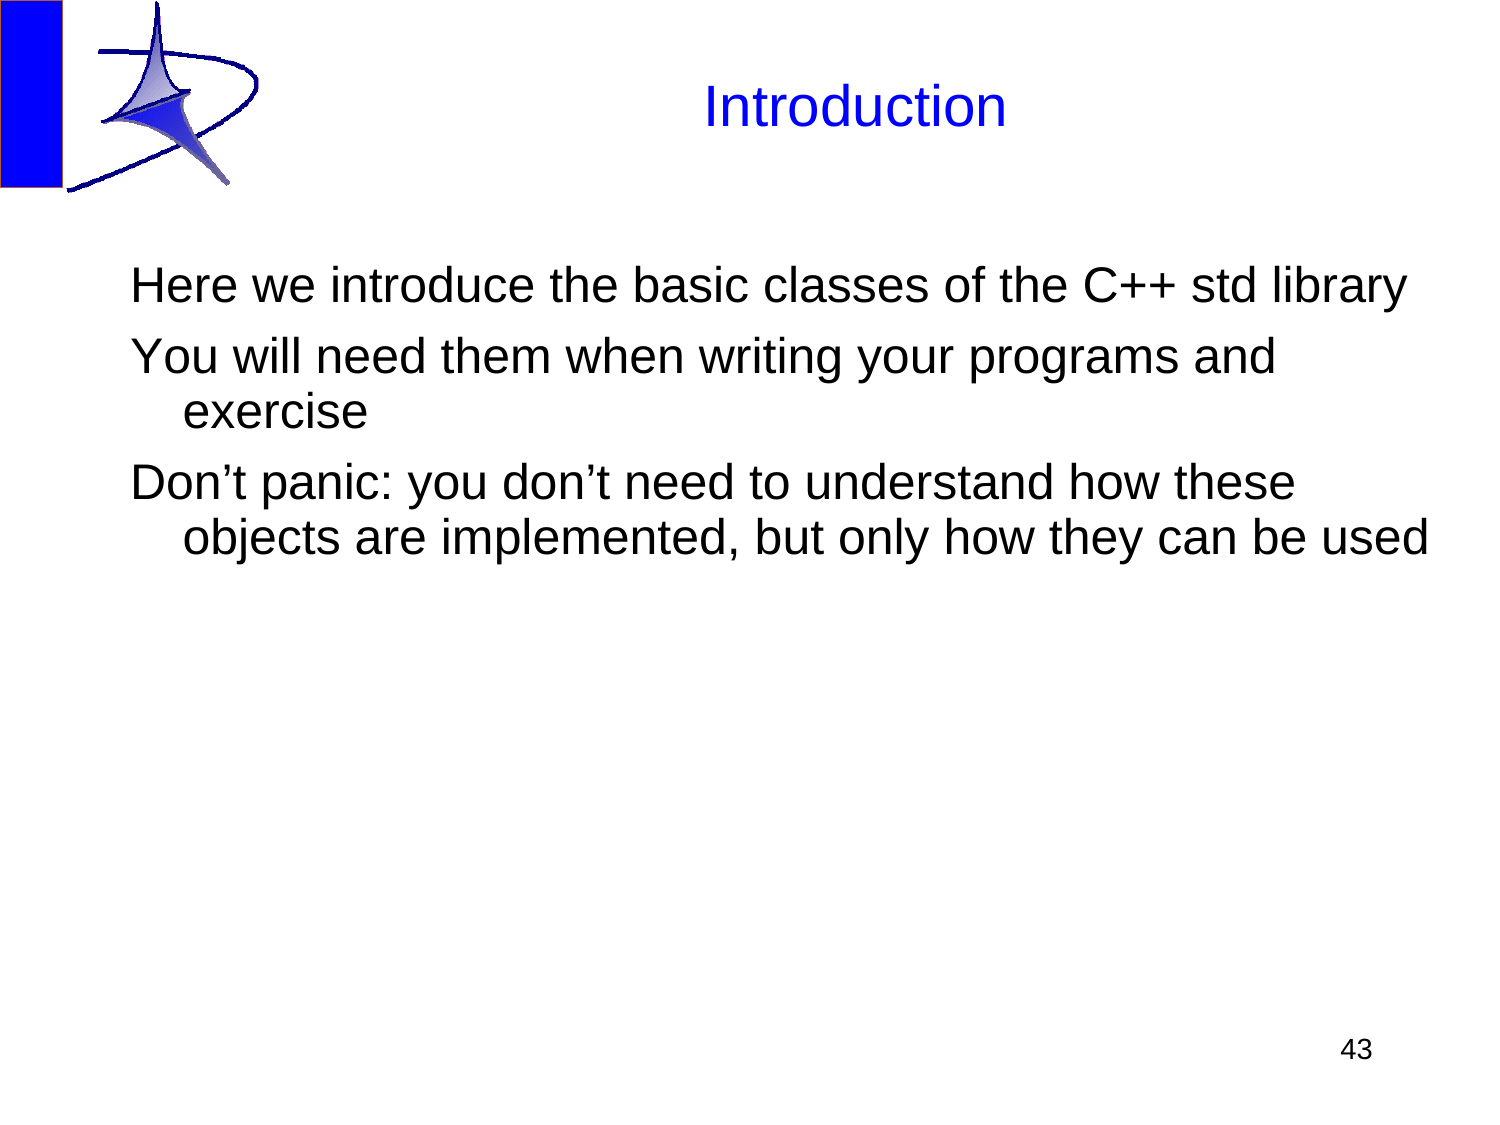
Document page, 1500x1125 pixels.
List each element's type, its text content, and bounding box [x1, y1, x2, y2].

list Here we introduce the basic classes of the C++ std library You will need them when writing your programs and exercise Don’t panic: you don’t need to understand how these objects are implemented, but only how they can be used [112, 249, 1450, 1001]
picture [62, 0, 263, 197]
title Introduction [262, 24, 1450, 188]
